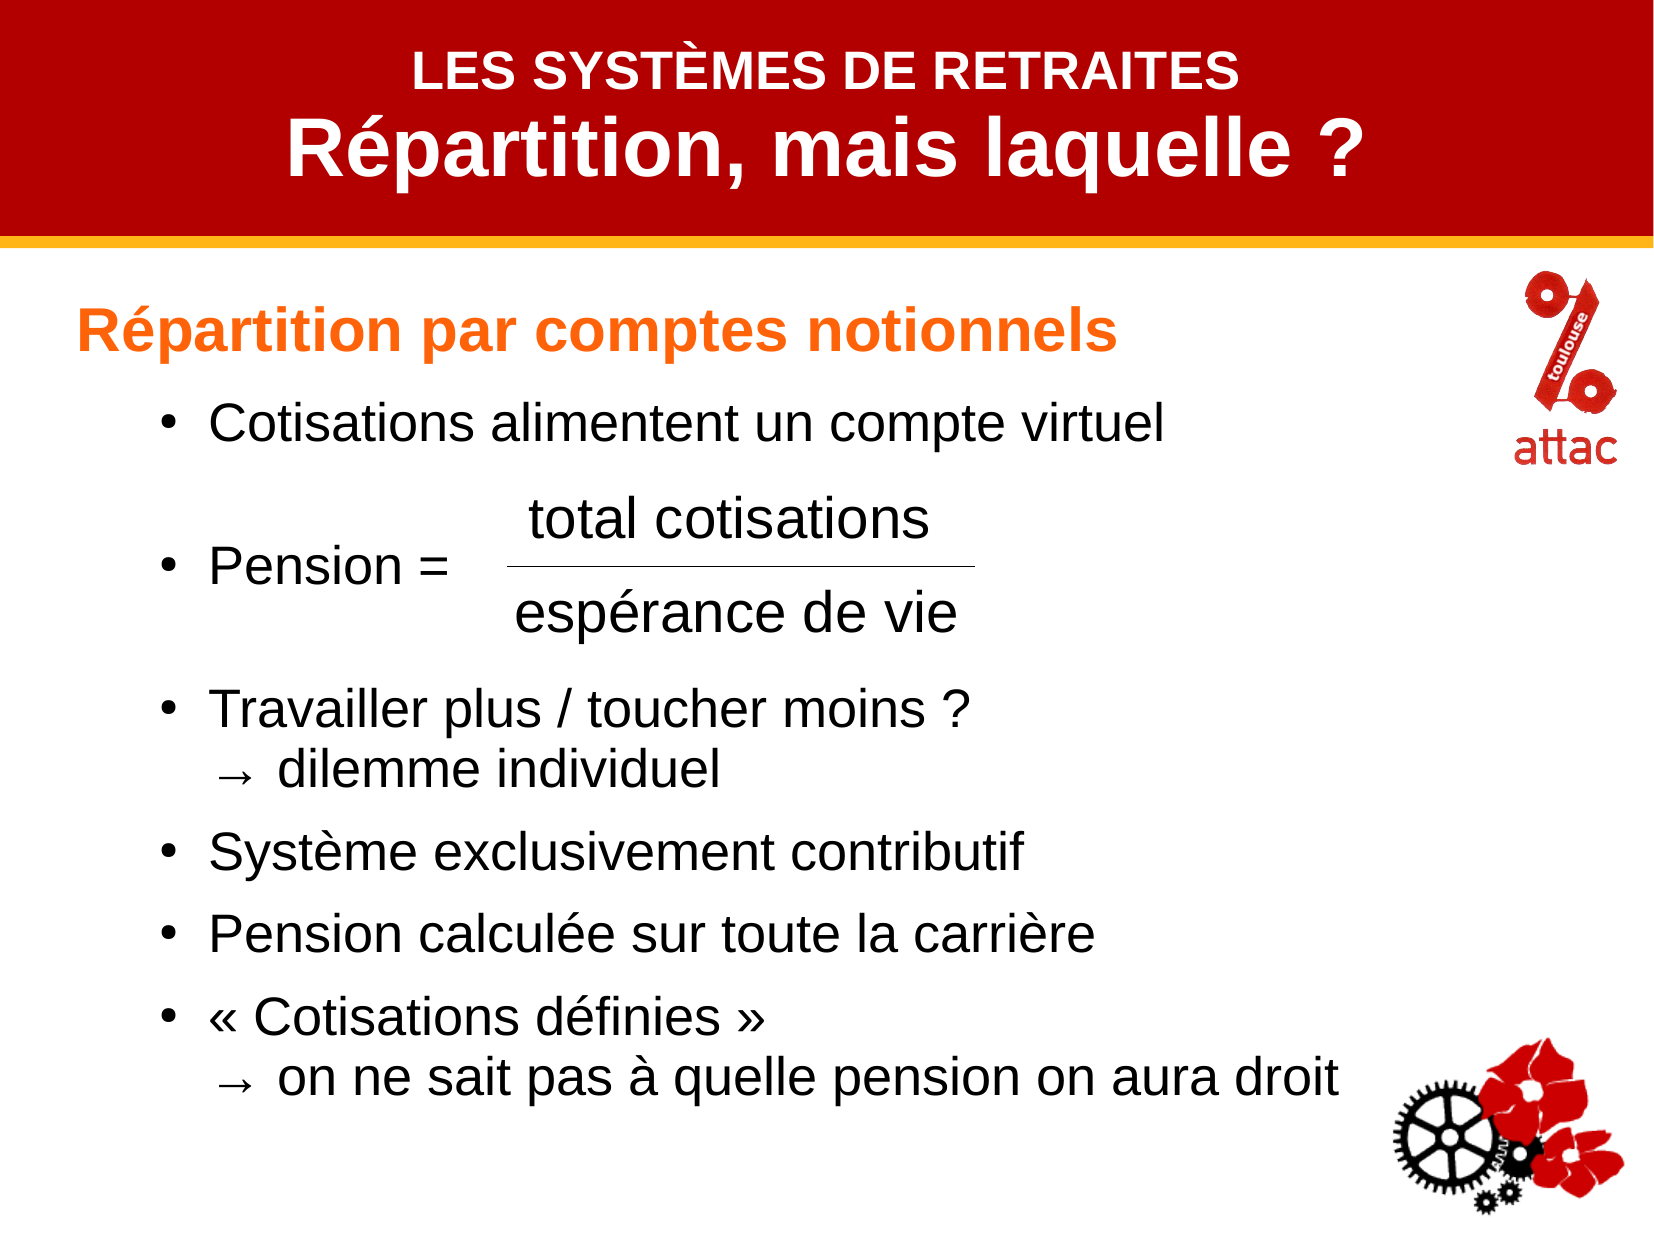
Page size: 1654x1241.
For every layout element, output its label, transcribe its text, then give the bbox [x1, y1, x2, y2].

title LES SYSTÈMES DE RETRAITES Répartition, mais laquelle ? [82, 21, 1571, 214]
picture [1509, 265, 1625, 295]
text_box total cotisations [513, 478, 947, 559]
text_box espérance de vie [499, 572, 975, 653]
list Répartition par comptes notionnels Cotisations alimentent un compte virtuel Pension = Travailler plus / toucher moins ? → dilemme individuel Système exclusivement contributif Pension calculée sur toute la carrière « Cotisations définies » → on ne sait pas à quelle pension on aura droit [76, 295, 1625, 1114]
picture [1387, 1033, 1628, 1218]
